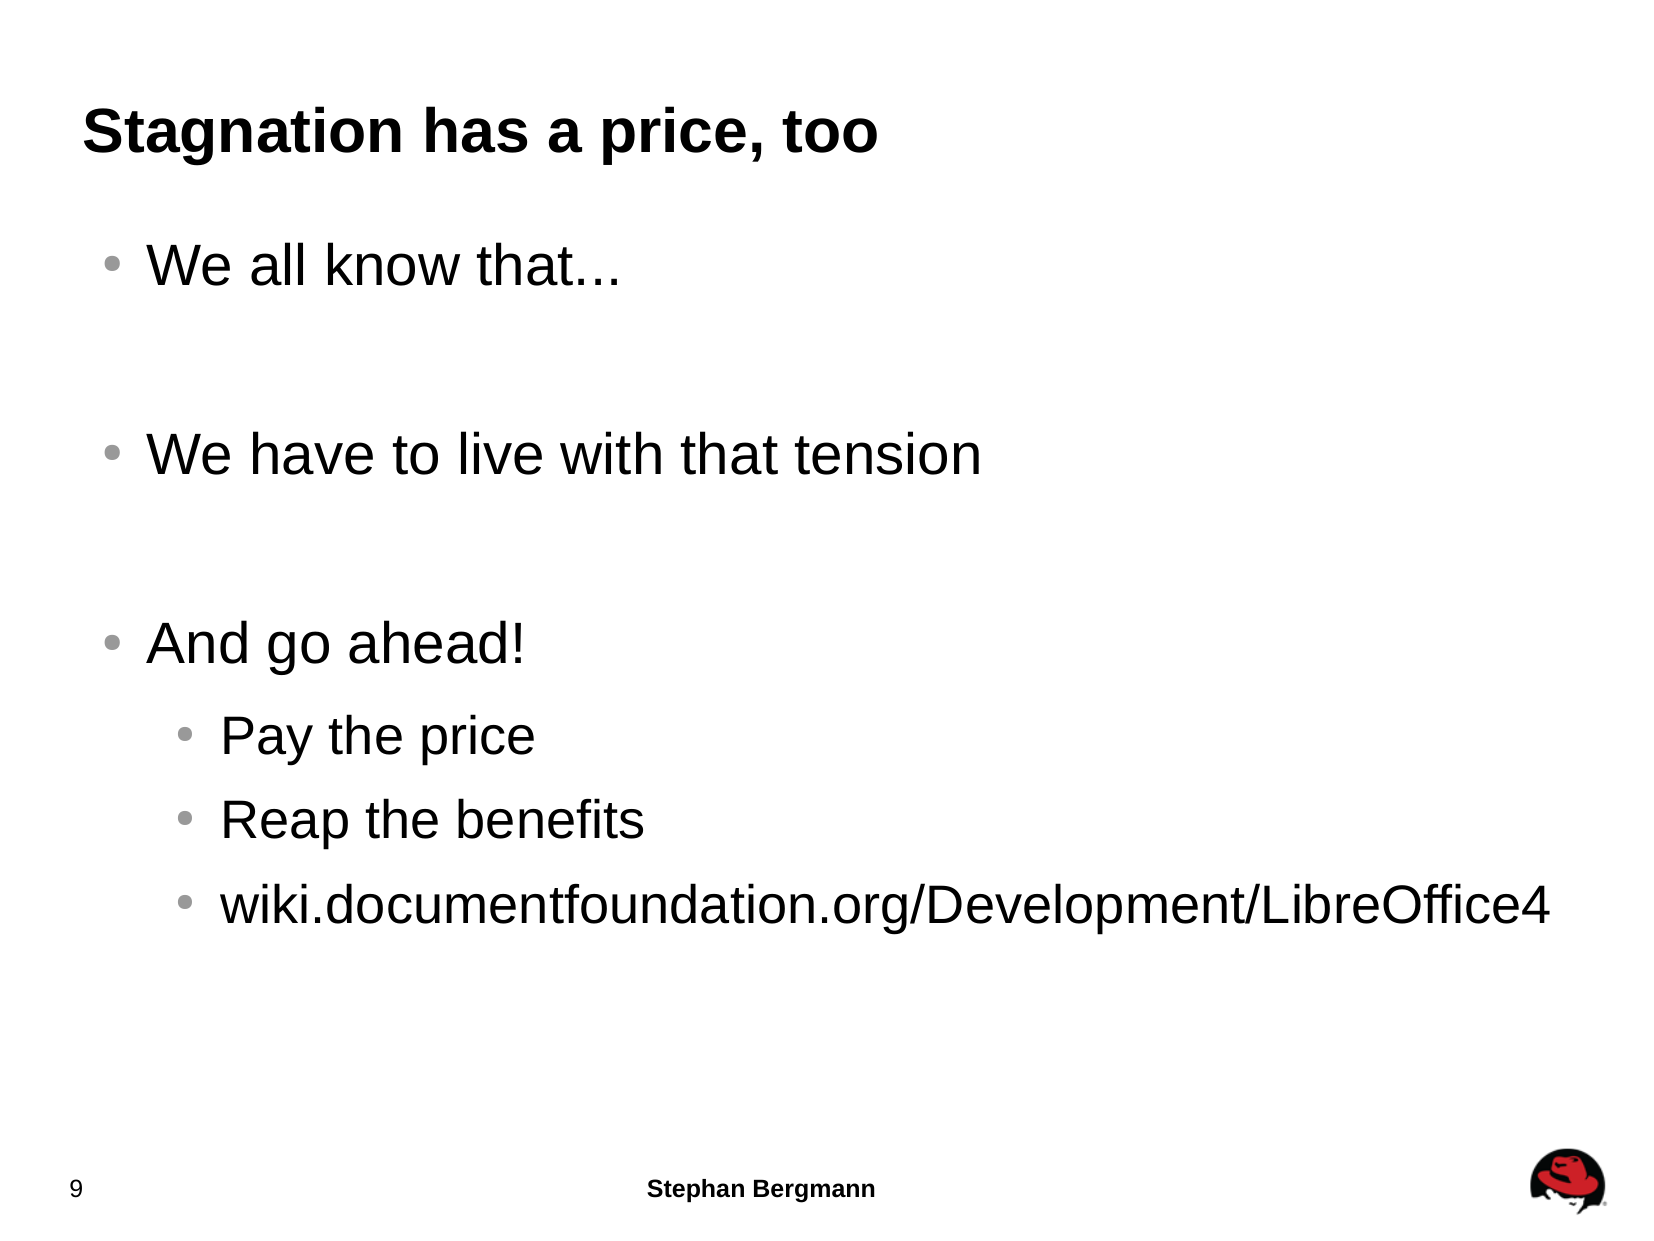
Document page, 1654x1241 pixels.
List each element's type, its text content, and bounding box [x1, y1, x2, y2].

title Stagnation has a price, too [82, 37, 1571, 226]
picture [1529, 1146, 1613, 1224]
list We all know that... We have to live with that tension And go ahead! Pay the price Reap the benefits wiki.documentfoundation.org/Development/LibreOffice4 [86, 232, 1576, 1027]
